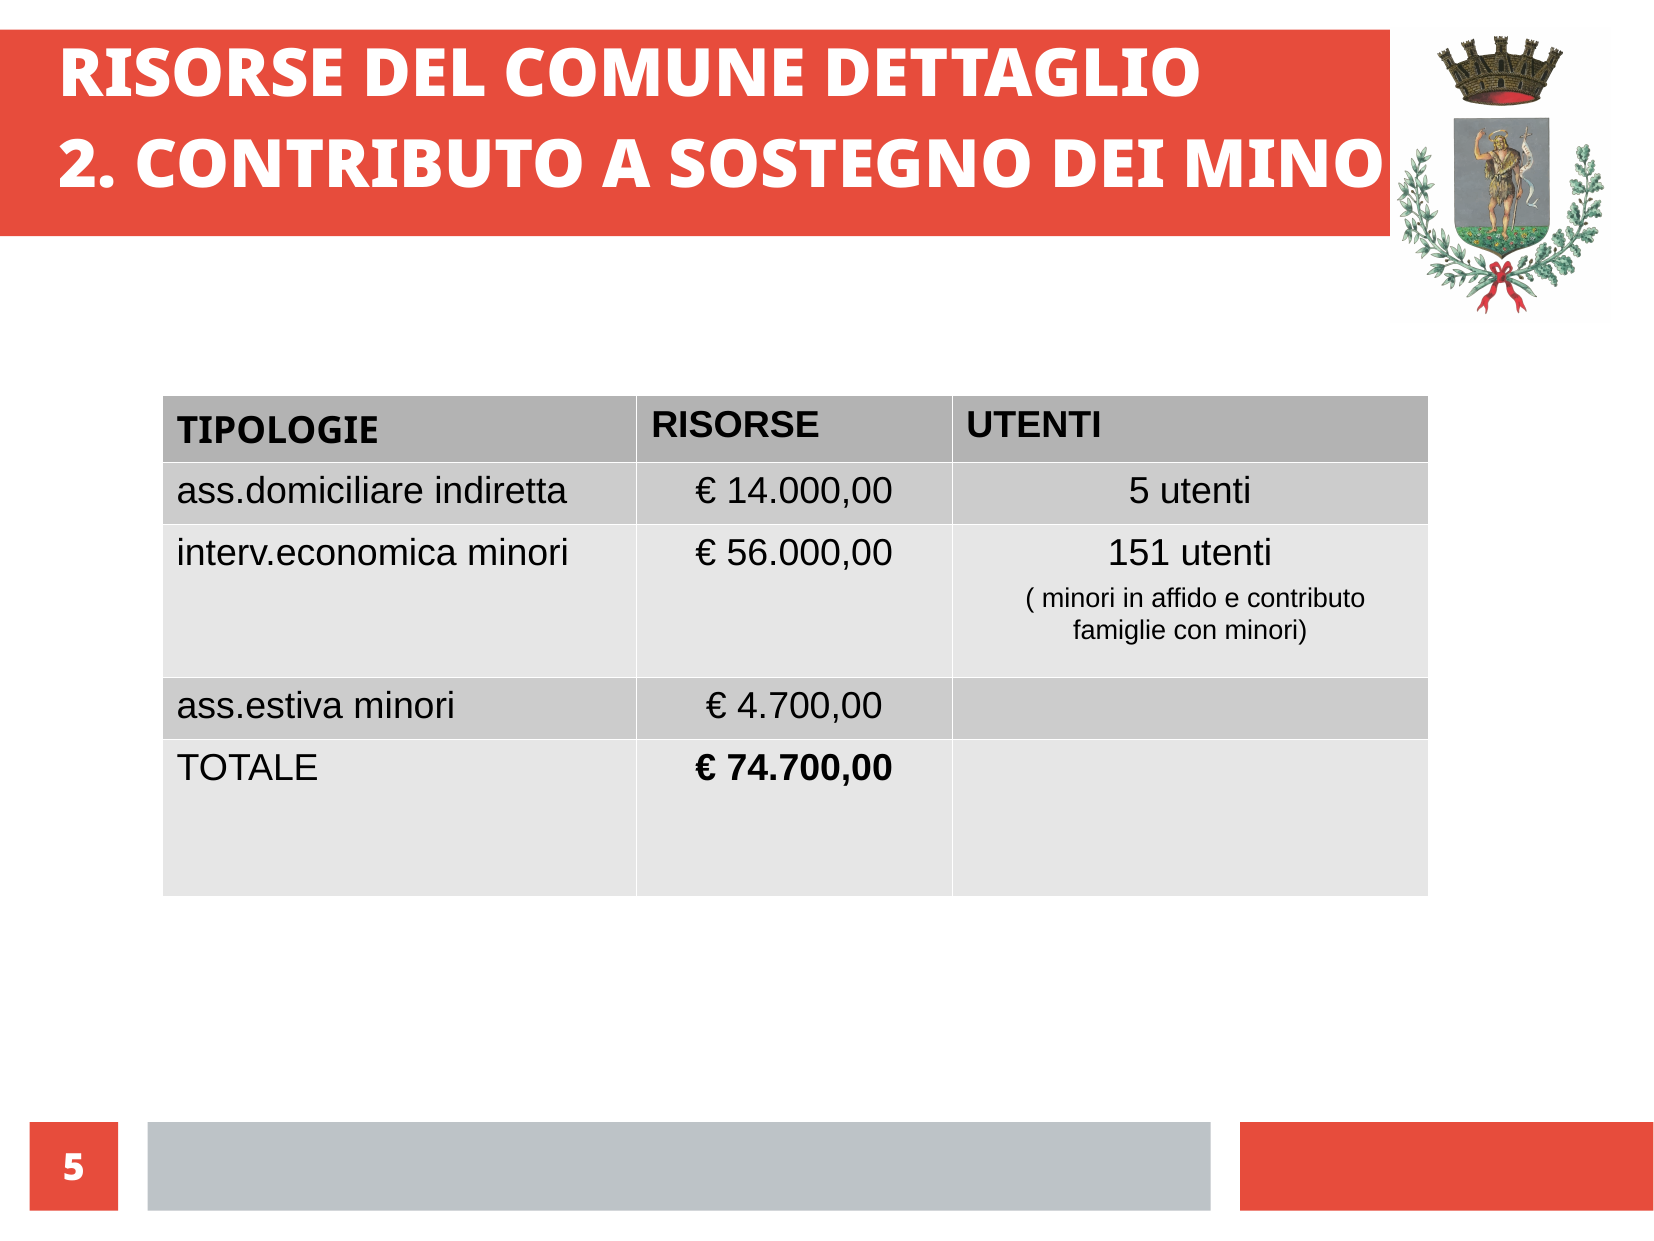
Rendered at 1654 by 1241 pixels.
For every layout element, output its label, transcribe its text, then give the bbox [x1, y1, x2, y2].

table_cell 5 utenti [953, 463, 1428, 524]
table_cell € 14.000,00 [637, 463, 952, 524]
table_cell 151 utenti ( minori in affido e contributo famiglie con minori) [953, 525, 1428, 677]
table_cell ass.domiciliare indiretta [163, 463, 636, 524]
title RISORSE DEL COMUNE DETTAGLIO 2. CONTRIBUTO A SOSTEGNO DEI MINORI [59, 59, 1390, 207]
table_header UTENTI [953, 396, 1428, 462]
table_cell [953, 740, 1428, 896]
table_cell TOTALE [163, 740, 636, 896]
table_cell interv.economica minori [163, 525, 636, 677]
picture [1390, 27, 1611, 323]
table_cell € 4.700,00 [637, 678, 952, 739]
table_cell [953, 678, 1428, 739]
table_cell € 56.000,00 [637, 525, 952, 677]
table_header TIPOLOGIE [163, 396, 636, 462]
table_cell € 74.700,00 [637, 740, 952, 896]
table_header RISORSE [637, 396, 952, 462]
table_cell ass.estiva minori [163, 678, 636, 739]
